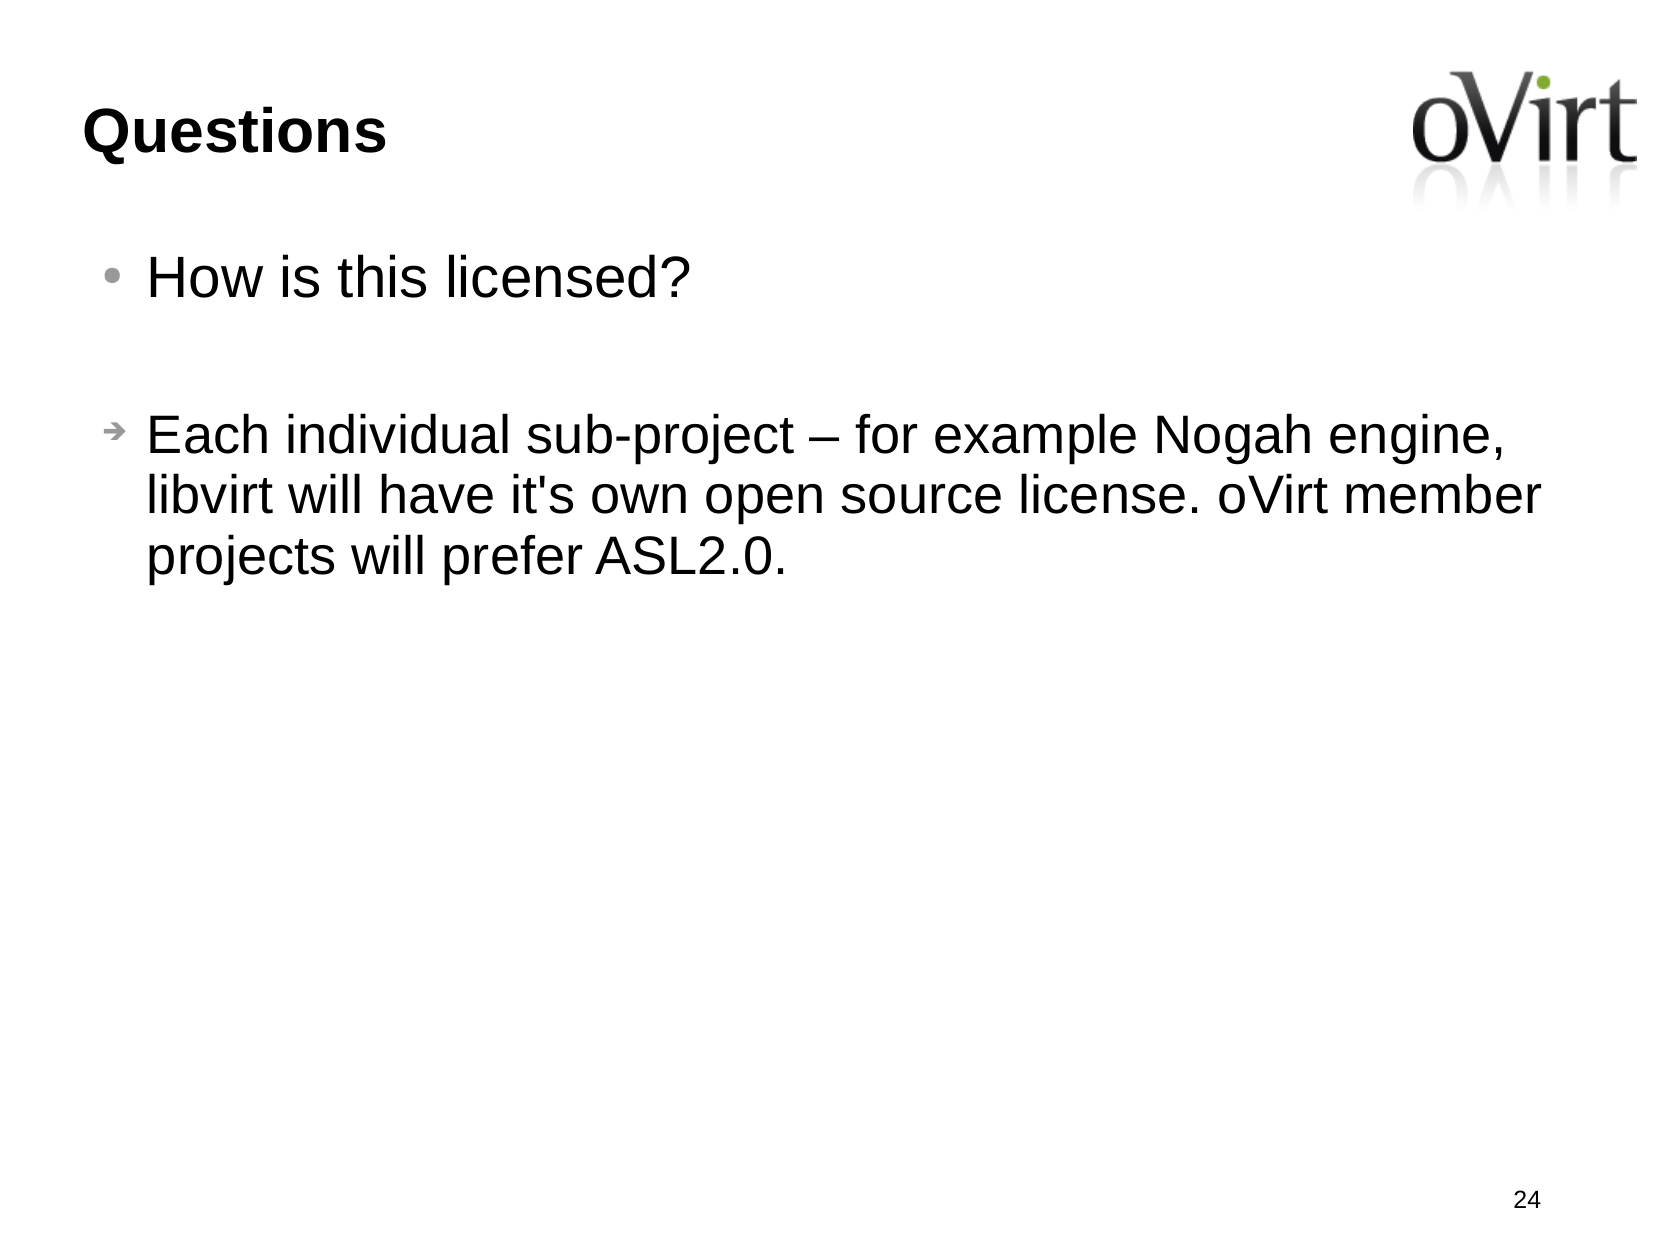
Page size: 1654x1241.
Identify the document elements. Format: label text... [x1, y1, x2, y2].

title Questions [82, 37, 1571, 226]
list How is this licensed? Each individual sub-project – for example Nogah engine, libvirt will have it's own open source license. oVirt member projects will prefer ASL2.0. [86, 244, 1576, 1039]
picture [1413, 63, 1637, 212]
